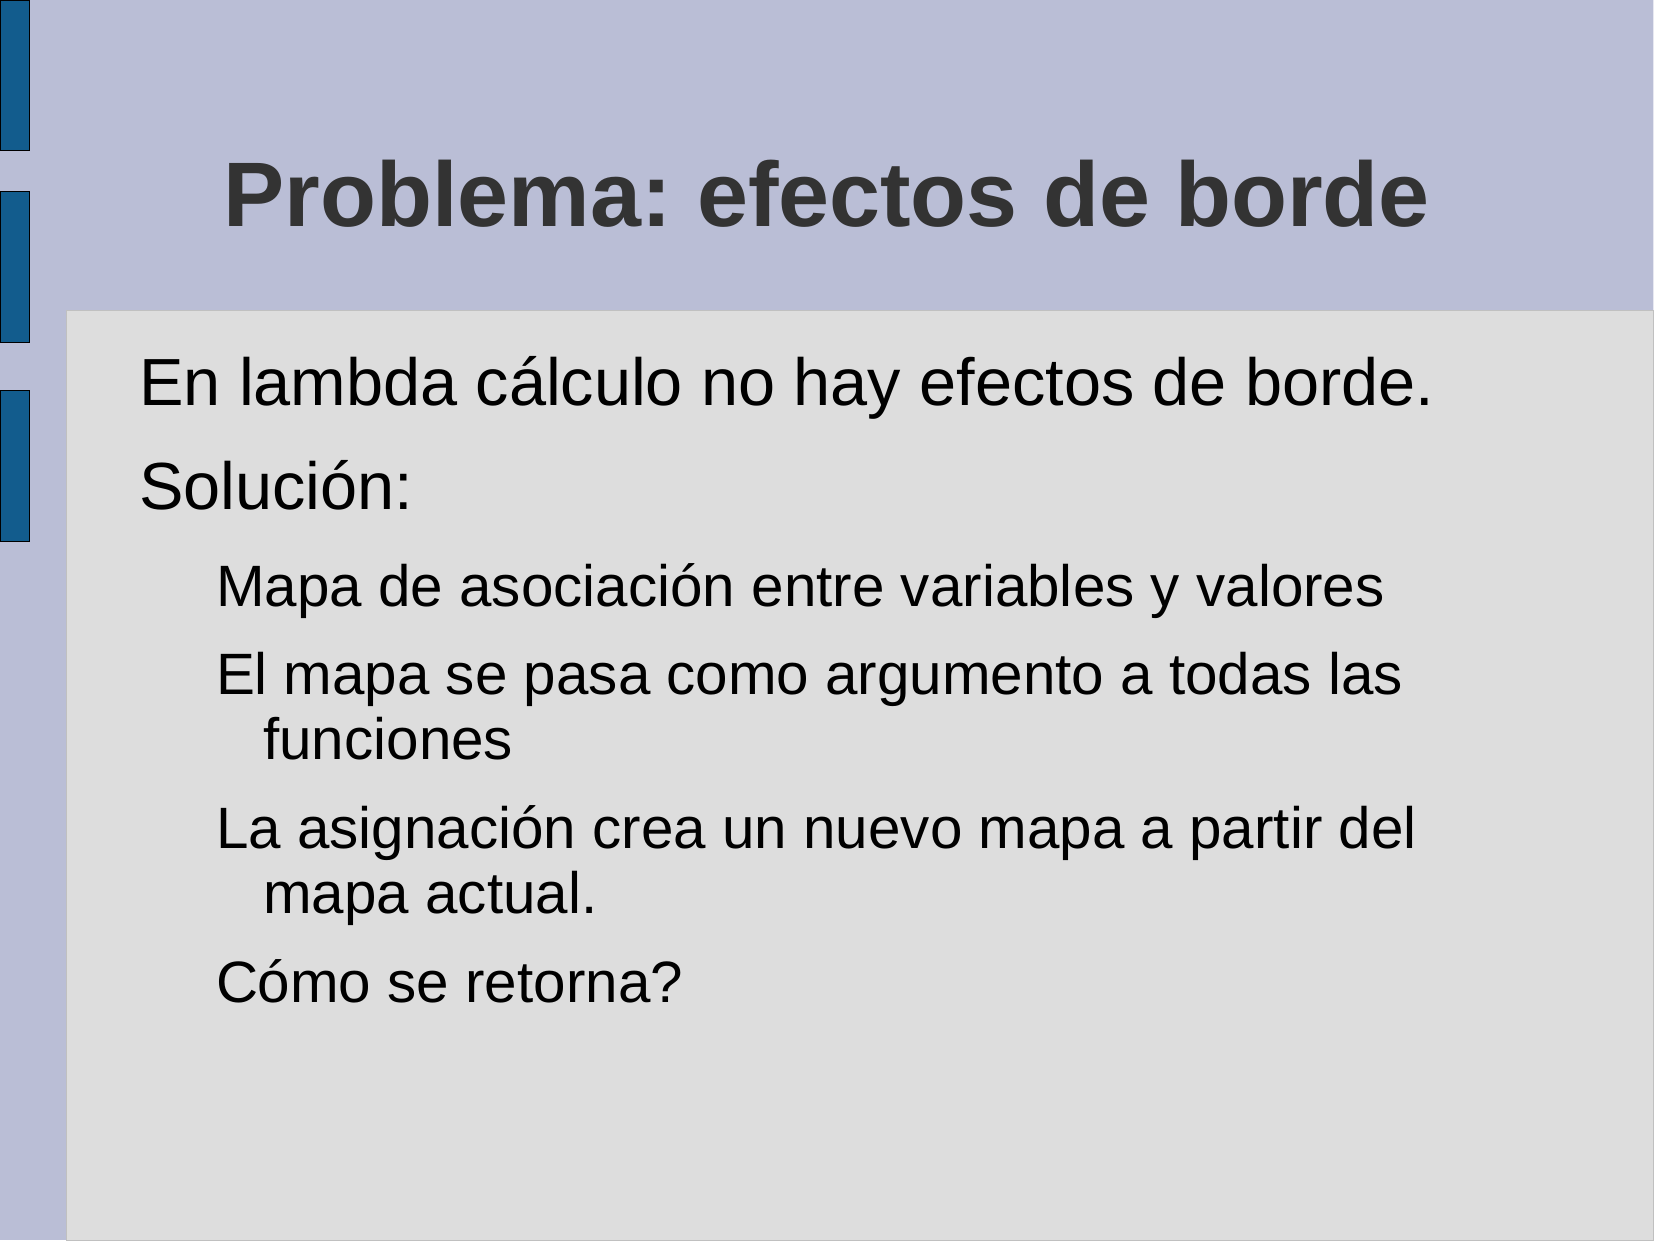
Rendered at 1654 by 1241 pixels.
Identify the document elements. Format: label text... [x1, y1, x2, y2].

list En lambda cálculo no hay efectos de borde. Solución: Mapa de asociación entre variables y valores El mapa se pasa como argumento a todas las funciones La asignación crea un nuevo mapa a partir del mapa actual. Cómo se retorna? [121, 344, 1534, 1112]
title Problema: efectos de borde [121, 98, 1534, 291]
